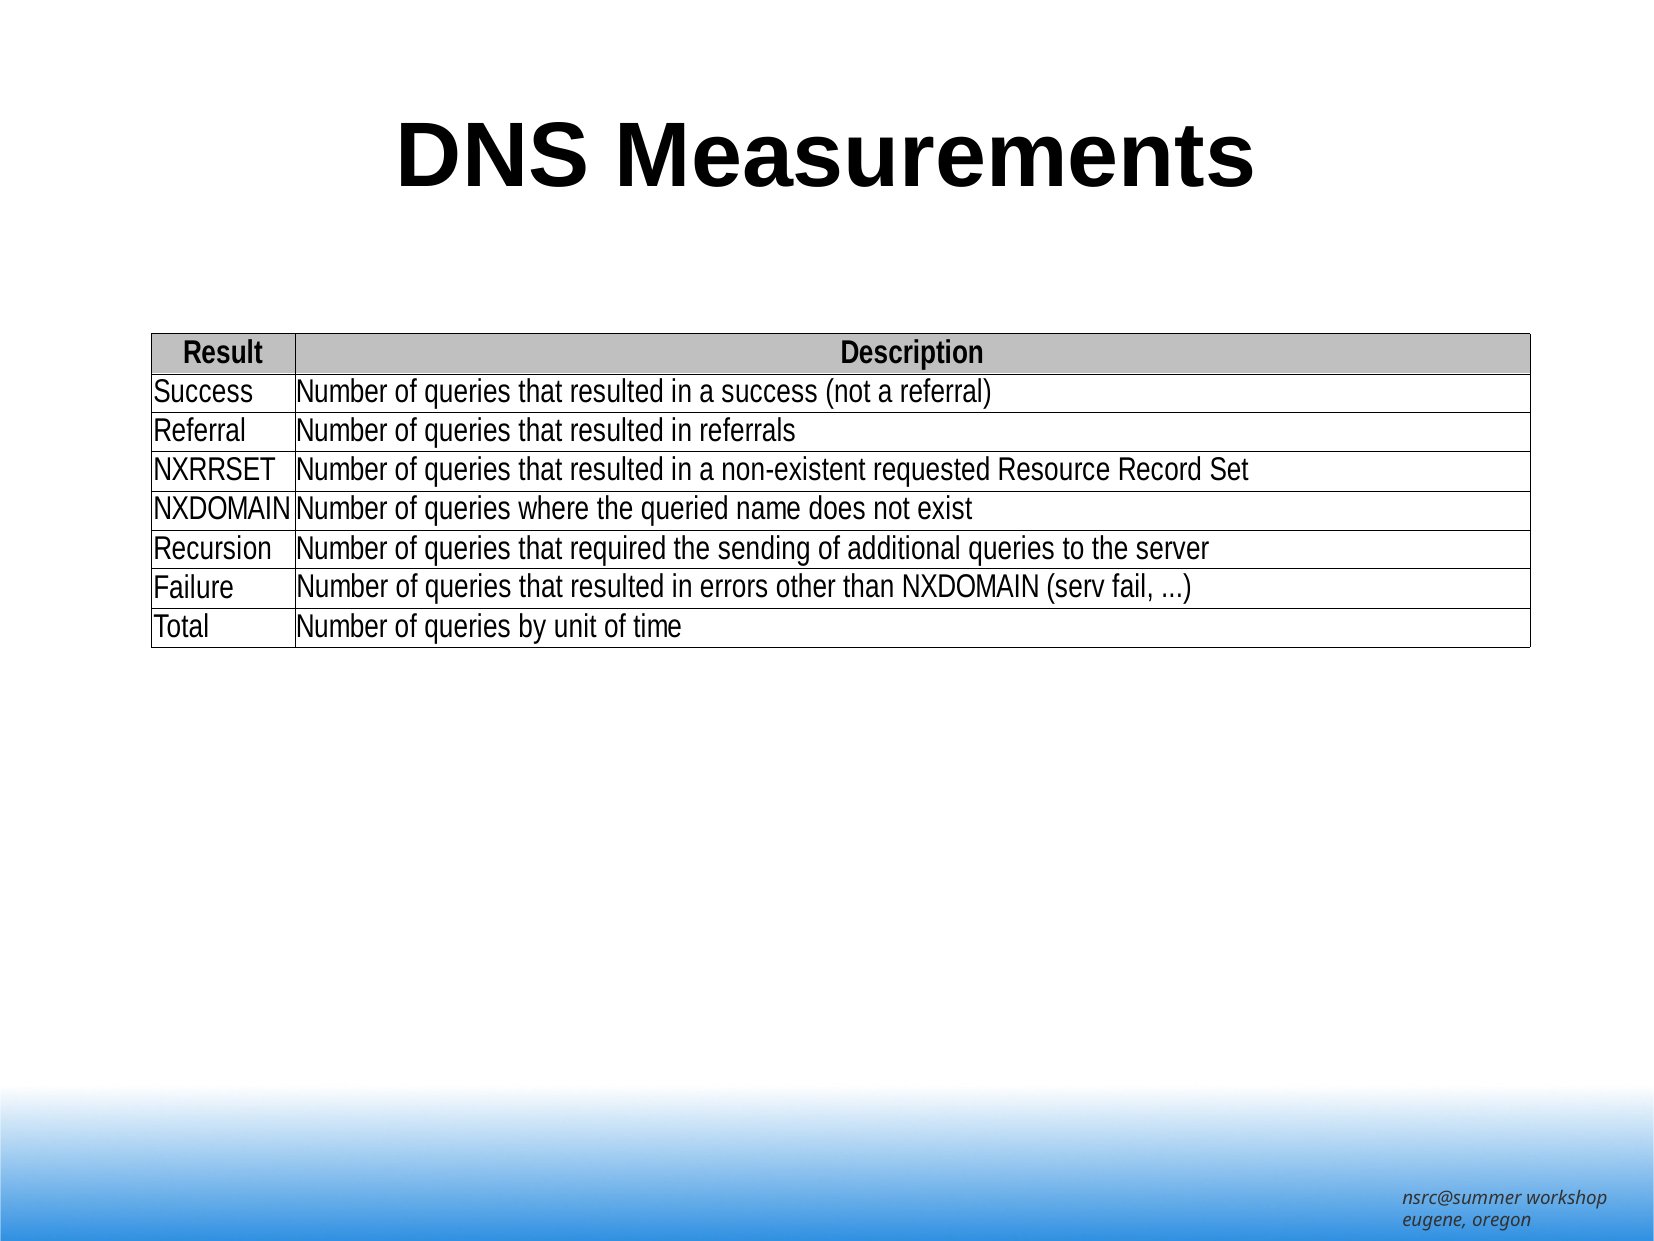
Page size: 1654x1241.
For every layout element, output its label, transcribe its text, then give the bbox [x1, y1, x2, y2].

chart [150, 332, 1533, 724]
title DNS Measurements [82, 49, 1571, 257]
picture [0, 1083, 1654, 1241]
